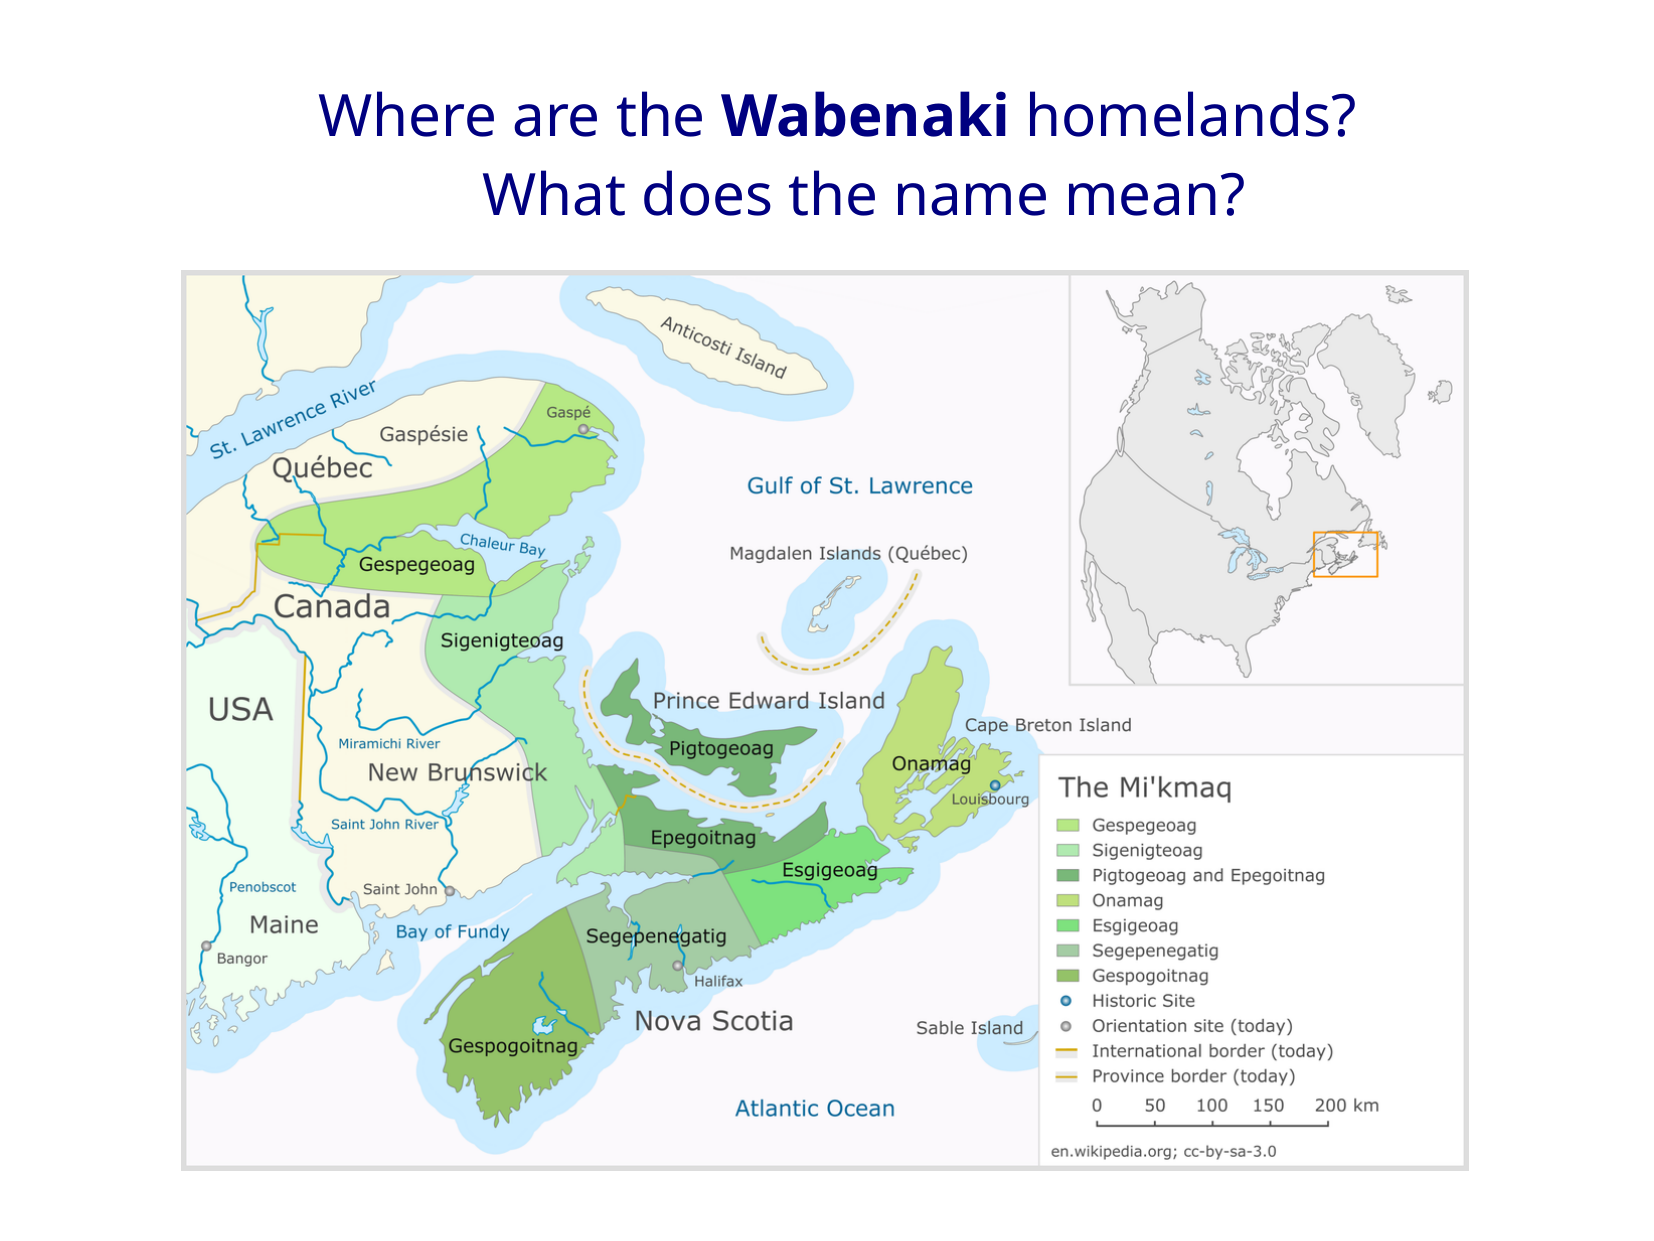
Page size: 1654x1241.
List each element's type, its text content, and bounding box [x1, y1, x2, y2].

title Where are the Wabenaki homelands? What does the name mean? [82, 49, 1571, 257]
picture [181, 270, 1469, 1171]
